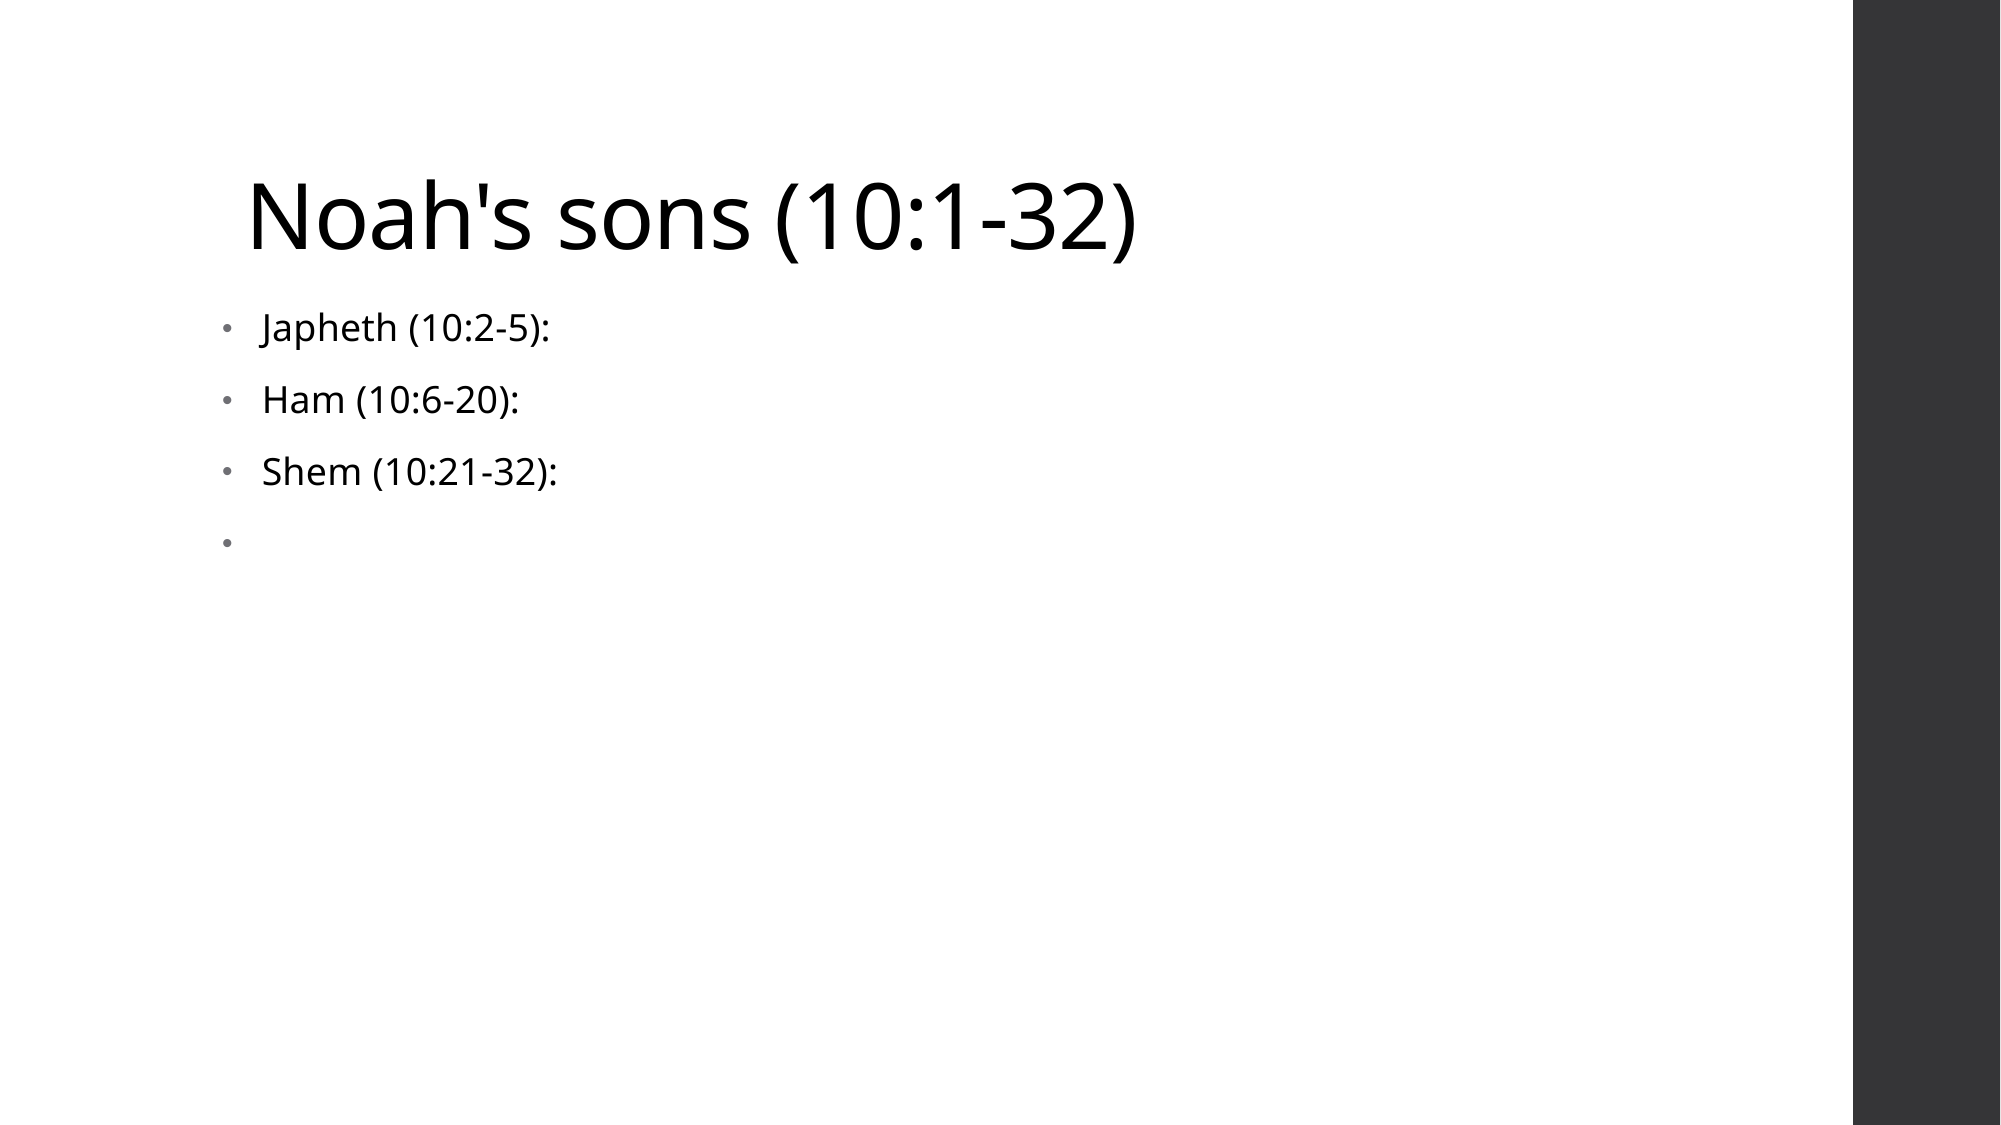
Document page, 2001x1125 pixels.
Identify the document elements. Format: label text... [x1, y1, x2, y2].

list Japheth (10:2-5): Ham (10:6-20): Shem (10:21-32): [206, 299, 1617, 1014]
title Noah's sons (10:1-32) [206, 60, 1797, 278]
